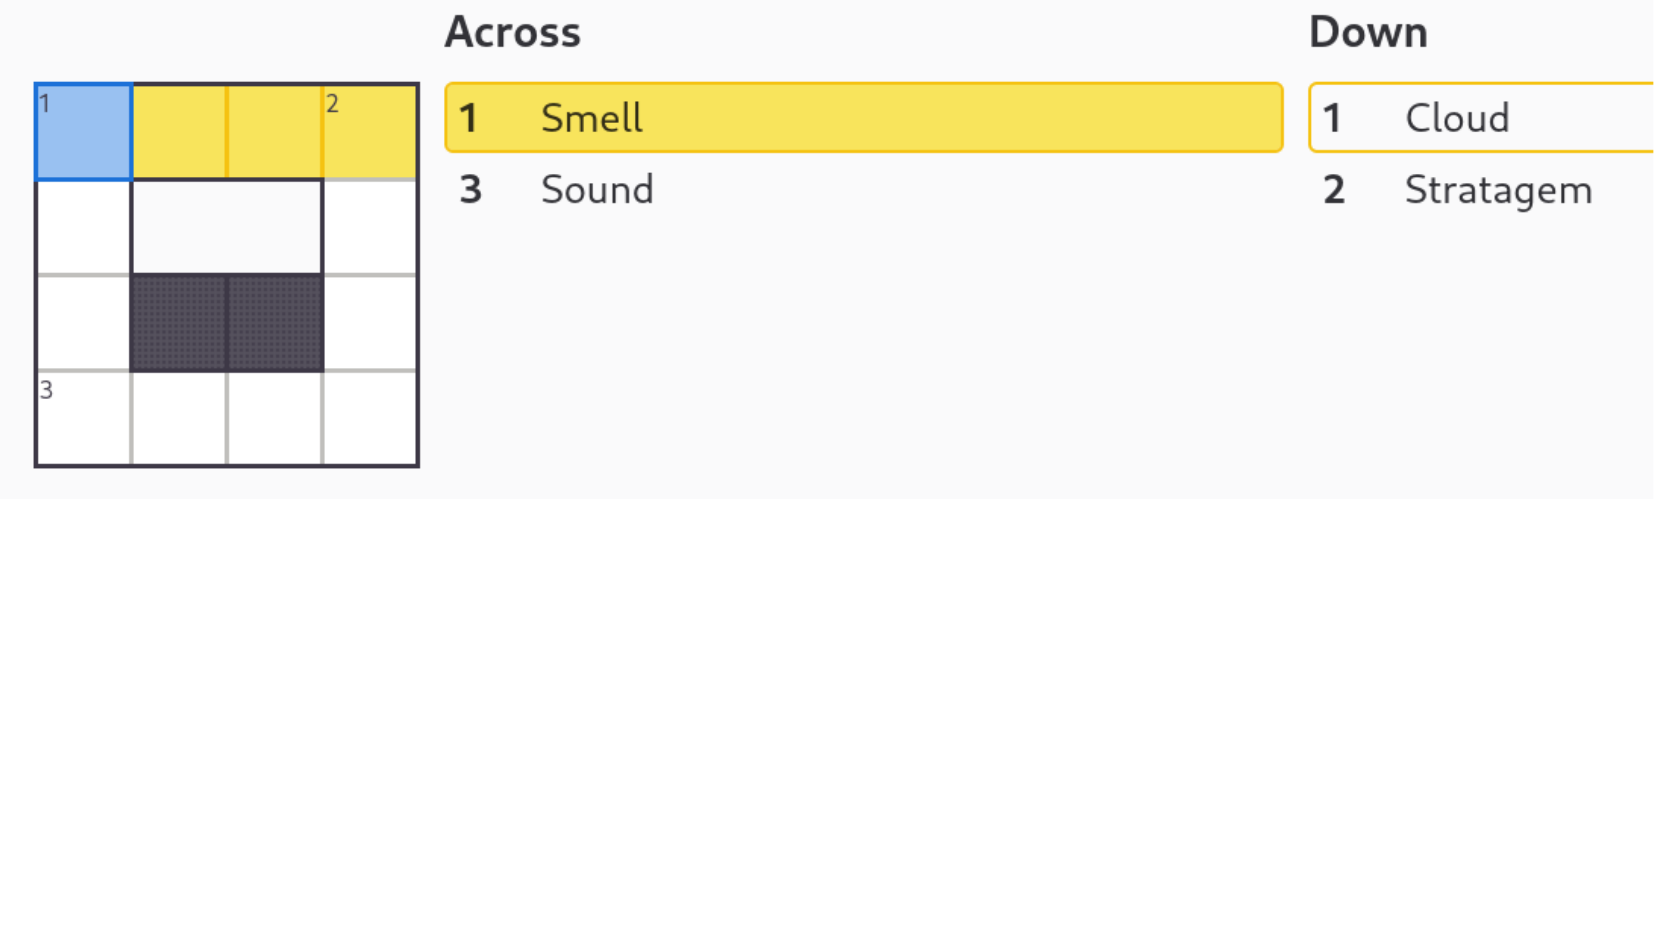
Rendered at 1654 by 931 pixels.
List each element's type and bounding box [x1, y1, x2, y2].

picture [0, 0, 1654, 499]
